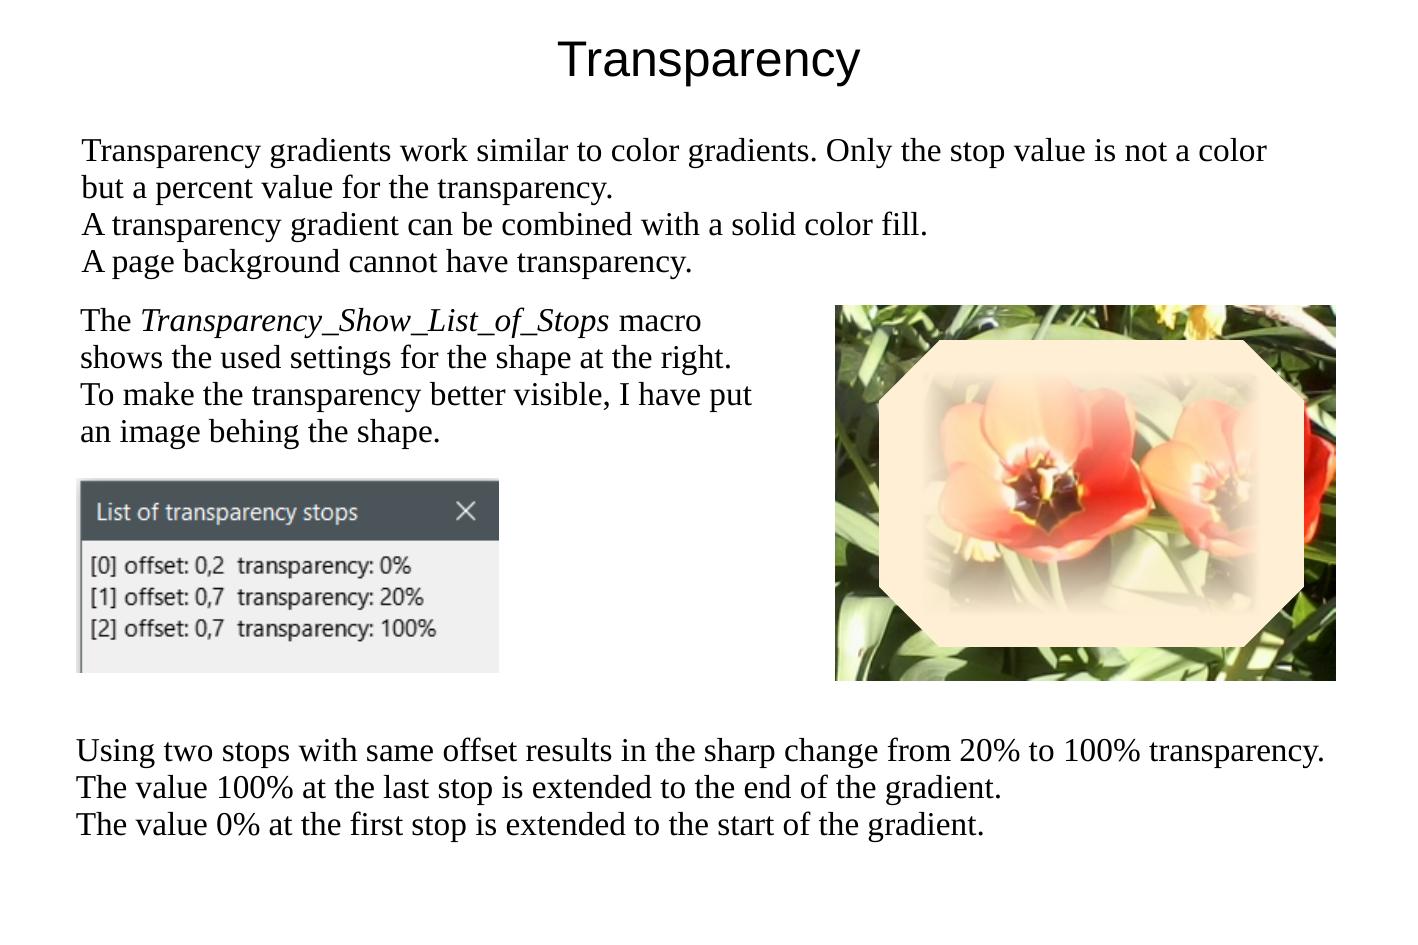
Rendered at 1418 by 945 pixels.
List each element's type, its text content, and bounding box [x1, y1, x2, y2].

text_box Transparency gradients work similar to color gradients. Only the stop value is not a color but a percent value for the transparency. A transparency gradient can be combined with a solid color fill. A page background cannot have transparency. [81, 131, 1295, 281]
title Transparency [0, 0, 1418, 119]
text_box Using two stops with same offset results in the sharp change from 20% to 100% transparency. The value 100% at the last stop is extended to the end of the gradient. The value 0% at the first stop is extended to the start of the gradient. [75, 731, 1340, 863]
text_box [879, 340, 1304, 647]
text_box The Transparency_Show_List_of_Stops macro shows the used settings for the shape at the right. To make the transparency better visible, I have put an image behing the shape. [80, 301, 758, 488]
picture [76, 478, 499, 673]
picture [835, 305, 1336, 681]
